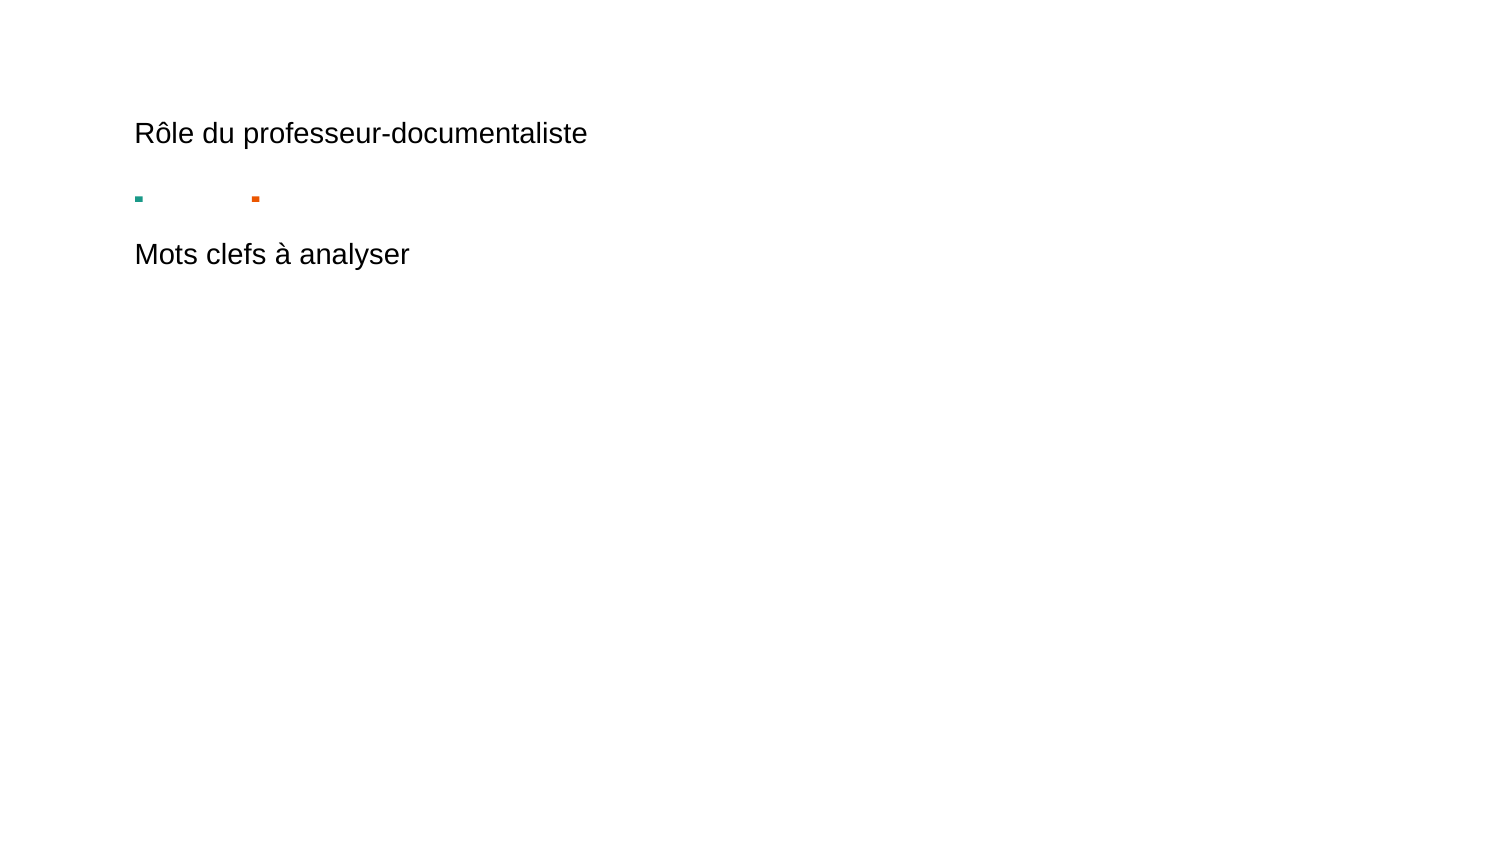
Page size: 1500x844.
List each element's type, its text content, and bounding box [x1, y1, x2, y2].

list Mots clefs à analyser [119, 220, 1381, 824]
title Rôle du professeur-documentaliste [119, 99, 1381, 188]
